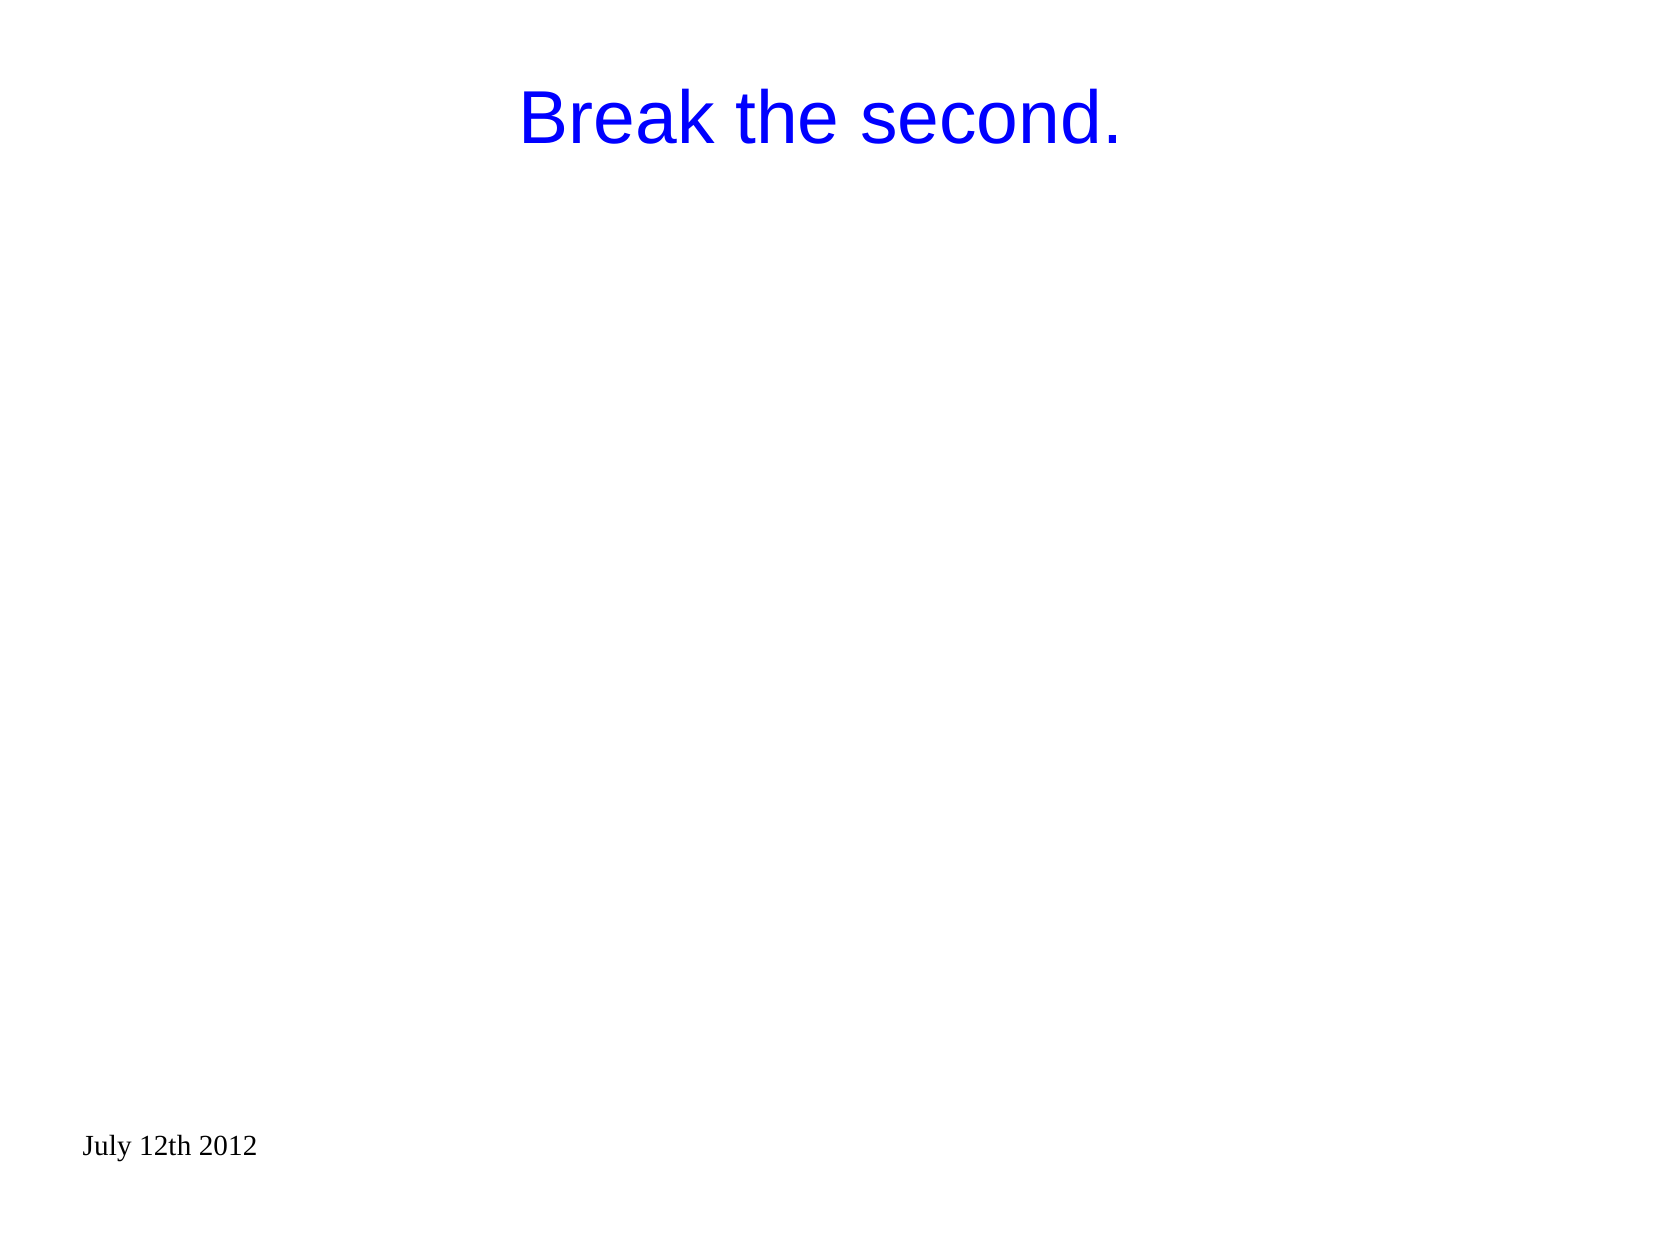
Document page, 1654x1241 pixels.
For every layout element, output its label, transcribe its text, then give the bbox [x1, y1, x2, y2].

title Break the second. [76, 58, 1565, 178]
